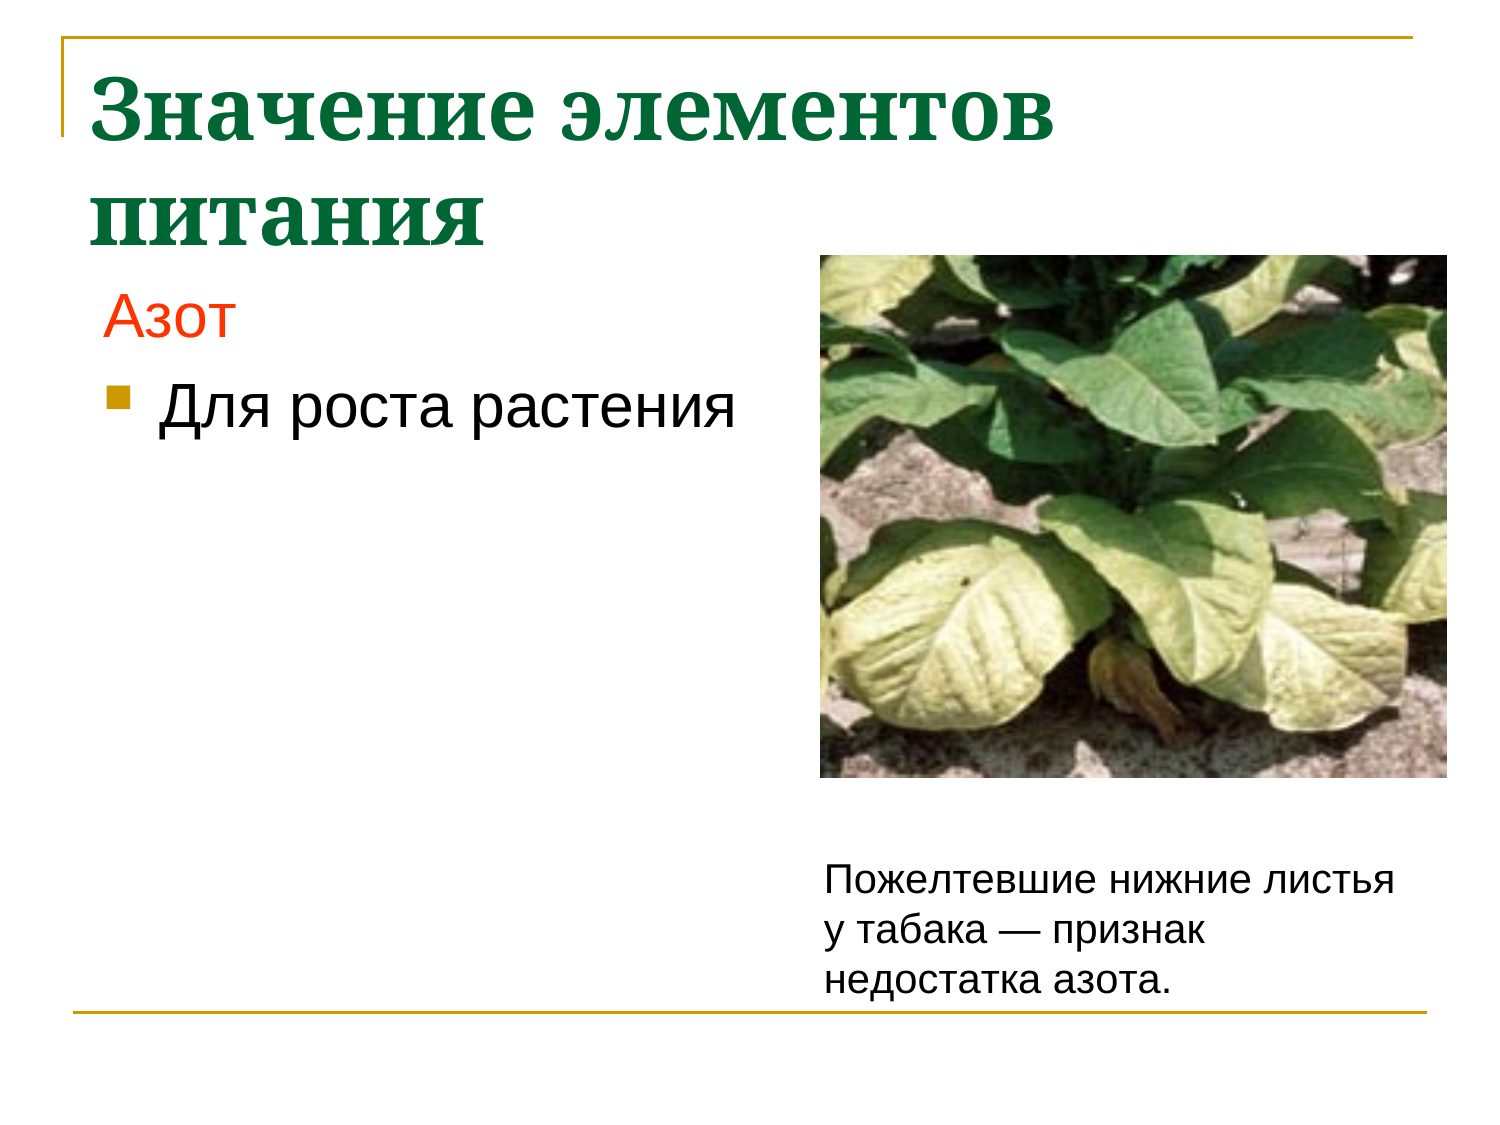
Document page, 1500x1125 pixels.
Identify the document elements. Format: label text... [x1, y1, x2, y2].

title Значение элементов питания [75, 45, 1426, 233]
picture [820, 255, 1447, 778]
text_box Пожелтевшие нижние листья у табака — признак недостатка азота. [809, 844, 1472, 1010]
list Азот Для роста растения [88, 267, 1439, 1010]
